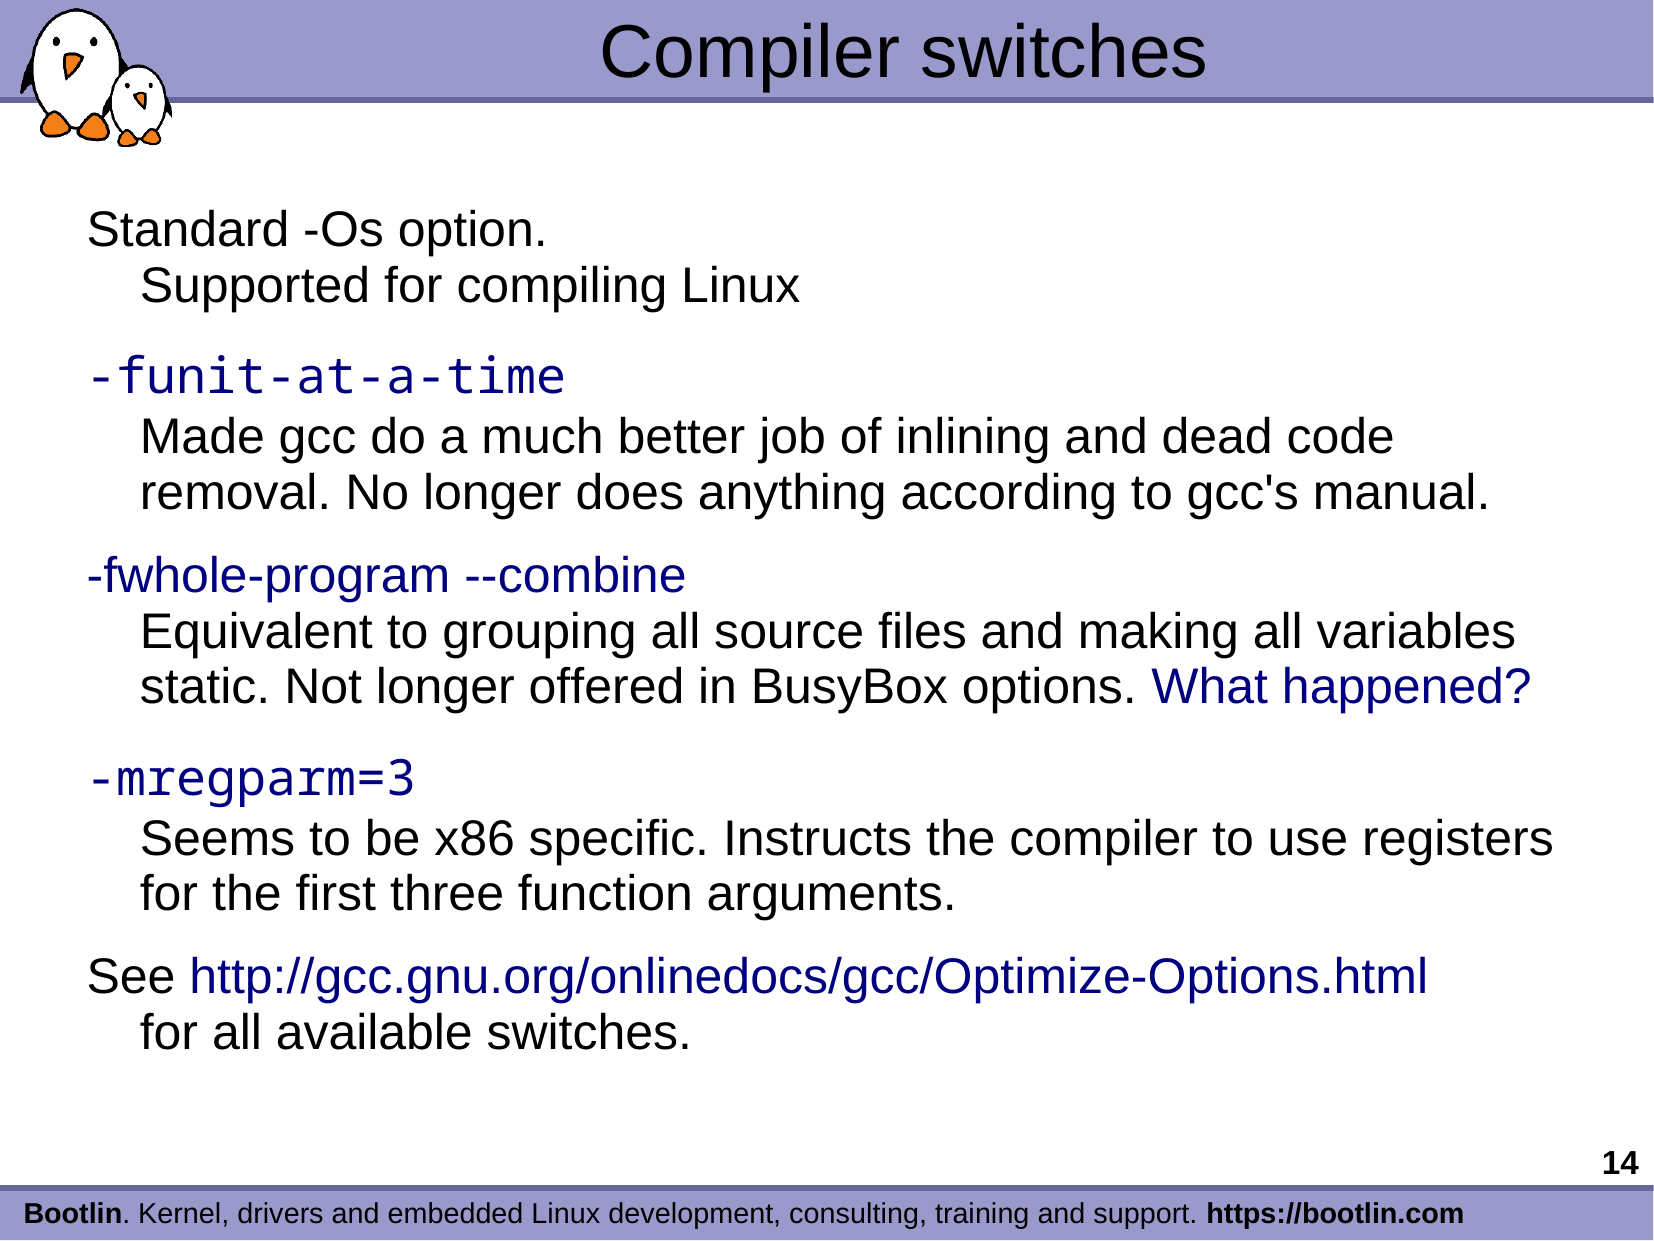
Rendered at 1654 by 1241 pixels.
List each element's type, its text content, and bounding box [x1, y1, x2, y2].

picture [20, 8, 172, 147]
title Compiler switches [178, 5, 1631, 97]
list Standard -Os option. Supported for compiling Linux -funit-at-a-time Made gcc do a much better job of inlining and dead code removal. No longer does anything according to gcc's manual. -fwhole-program --combine Equivalent to grouping all source files and making all variables static. Not longer offered in BusyBox options. What happened? -mregparm=3 Seems to be x86 specific. Instructs the compiler to use registers for the first three function arguments. See http://gcc.gnu.org/onlinedocs/gcc/Optimize-Options.html for all available switches. [68, 201, 1592, 1118]
